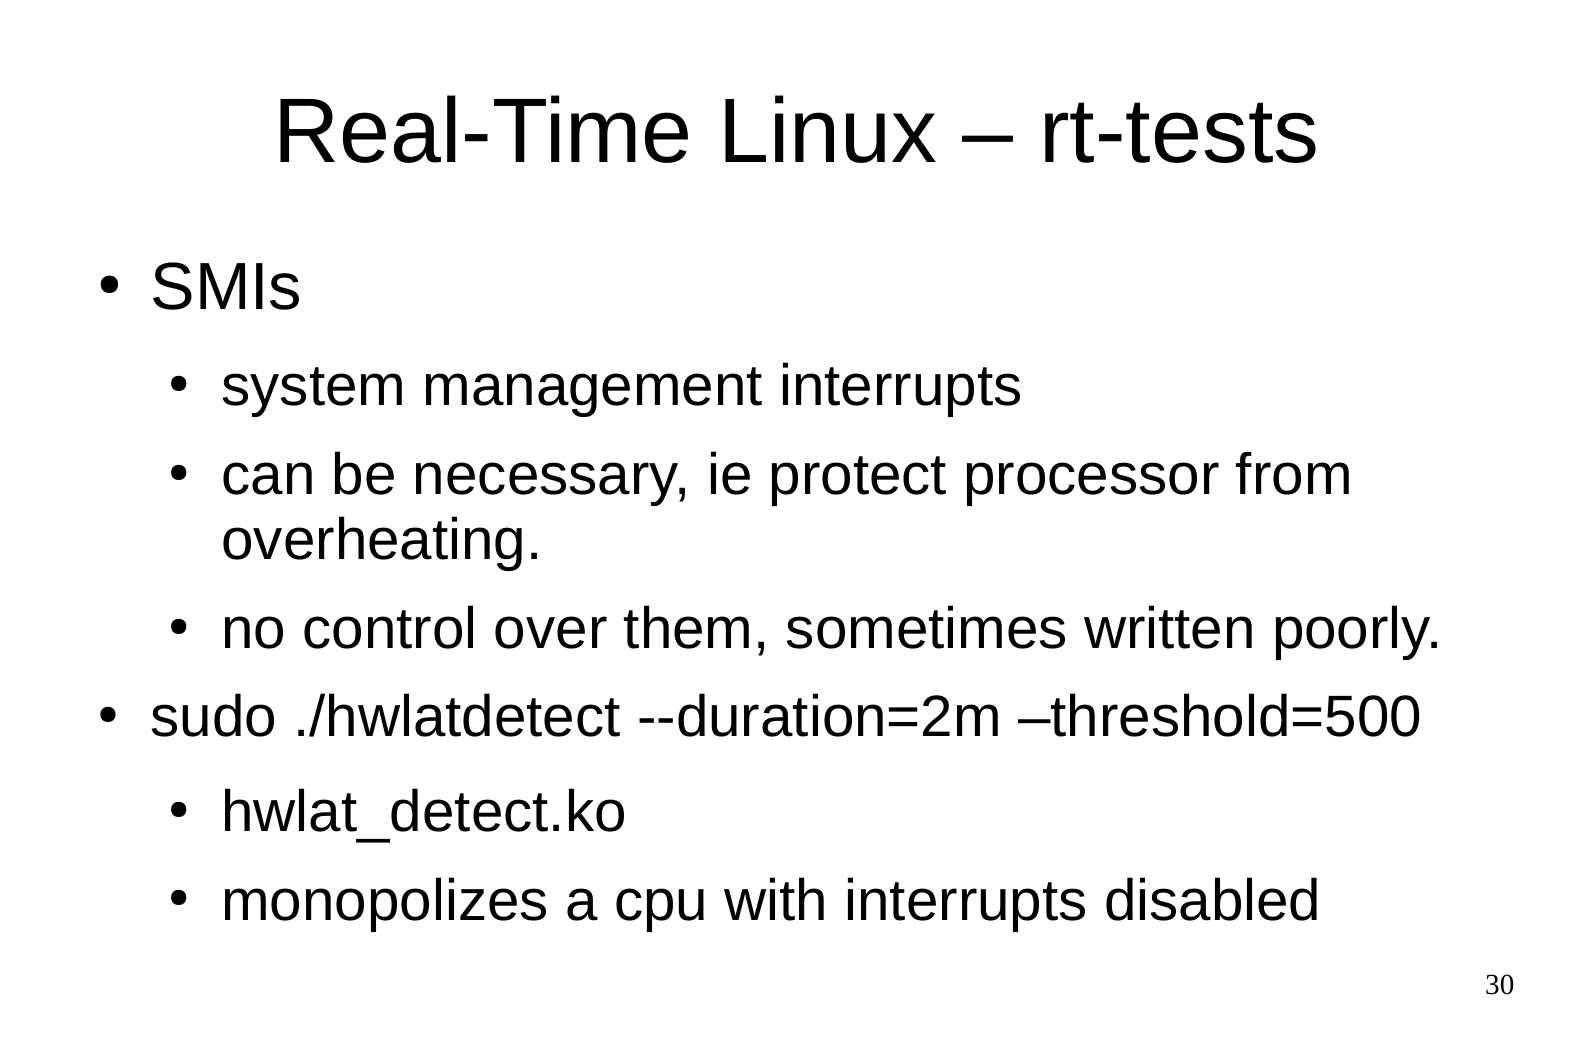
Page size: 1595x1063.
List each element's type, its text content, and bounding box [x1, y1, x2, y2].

list SMIs system management interrupts can be necessary, ie protect processor from overheating. no control over them, sometimes written poorly. sudo ./hwlatdetect --duration=2m –threshold=500 hwlat_detect.ko monopolizes a cpu with interrupts disabled [79, 248, 1515, 936]
title Real-Time Linux – rt-tests [79, 49, 1515, 213]
